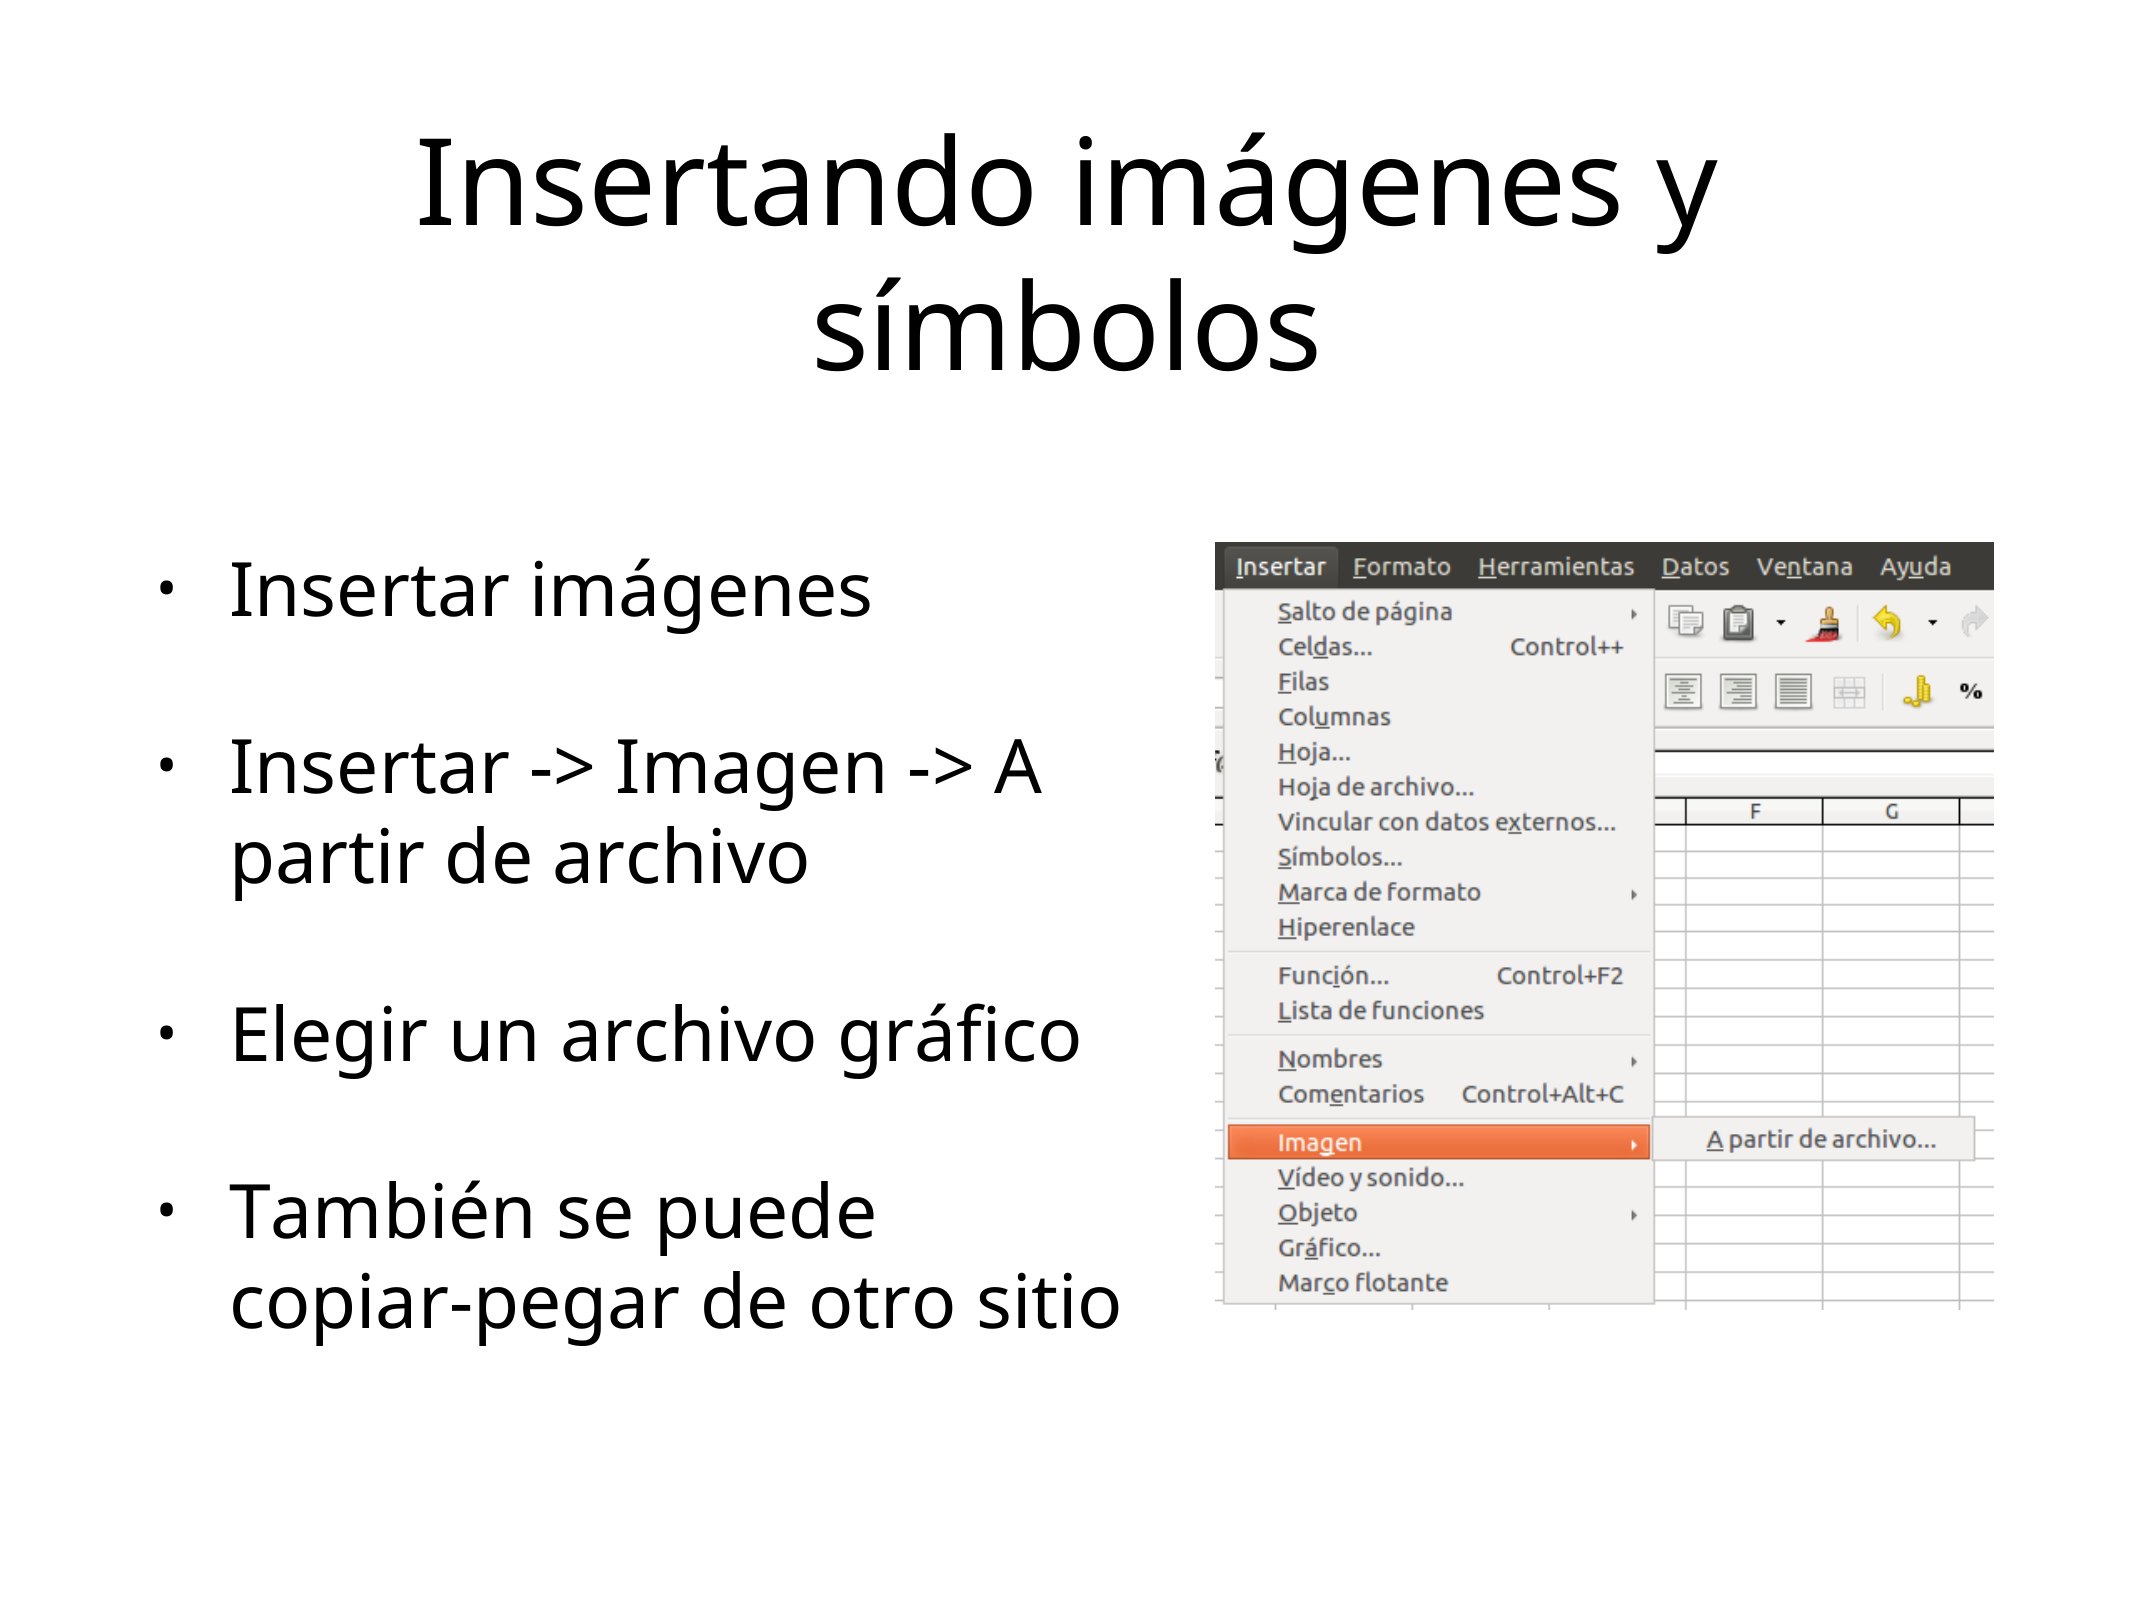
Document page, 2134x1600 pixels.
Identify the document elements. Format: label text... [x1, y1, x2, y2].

list Insertar imágenes Insertar -> Imagen -> A partir de archivo Elegir un archivo gráfico También se puede copiar-pegar de otro sitio [156, 427, 1130, 1459]
title Insertando imágenes y símbolos [156, 72, 1978, 428]
picture [1215, 542, 1994, 1310]
